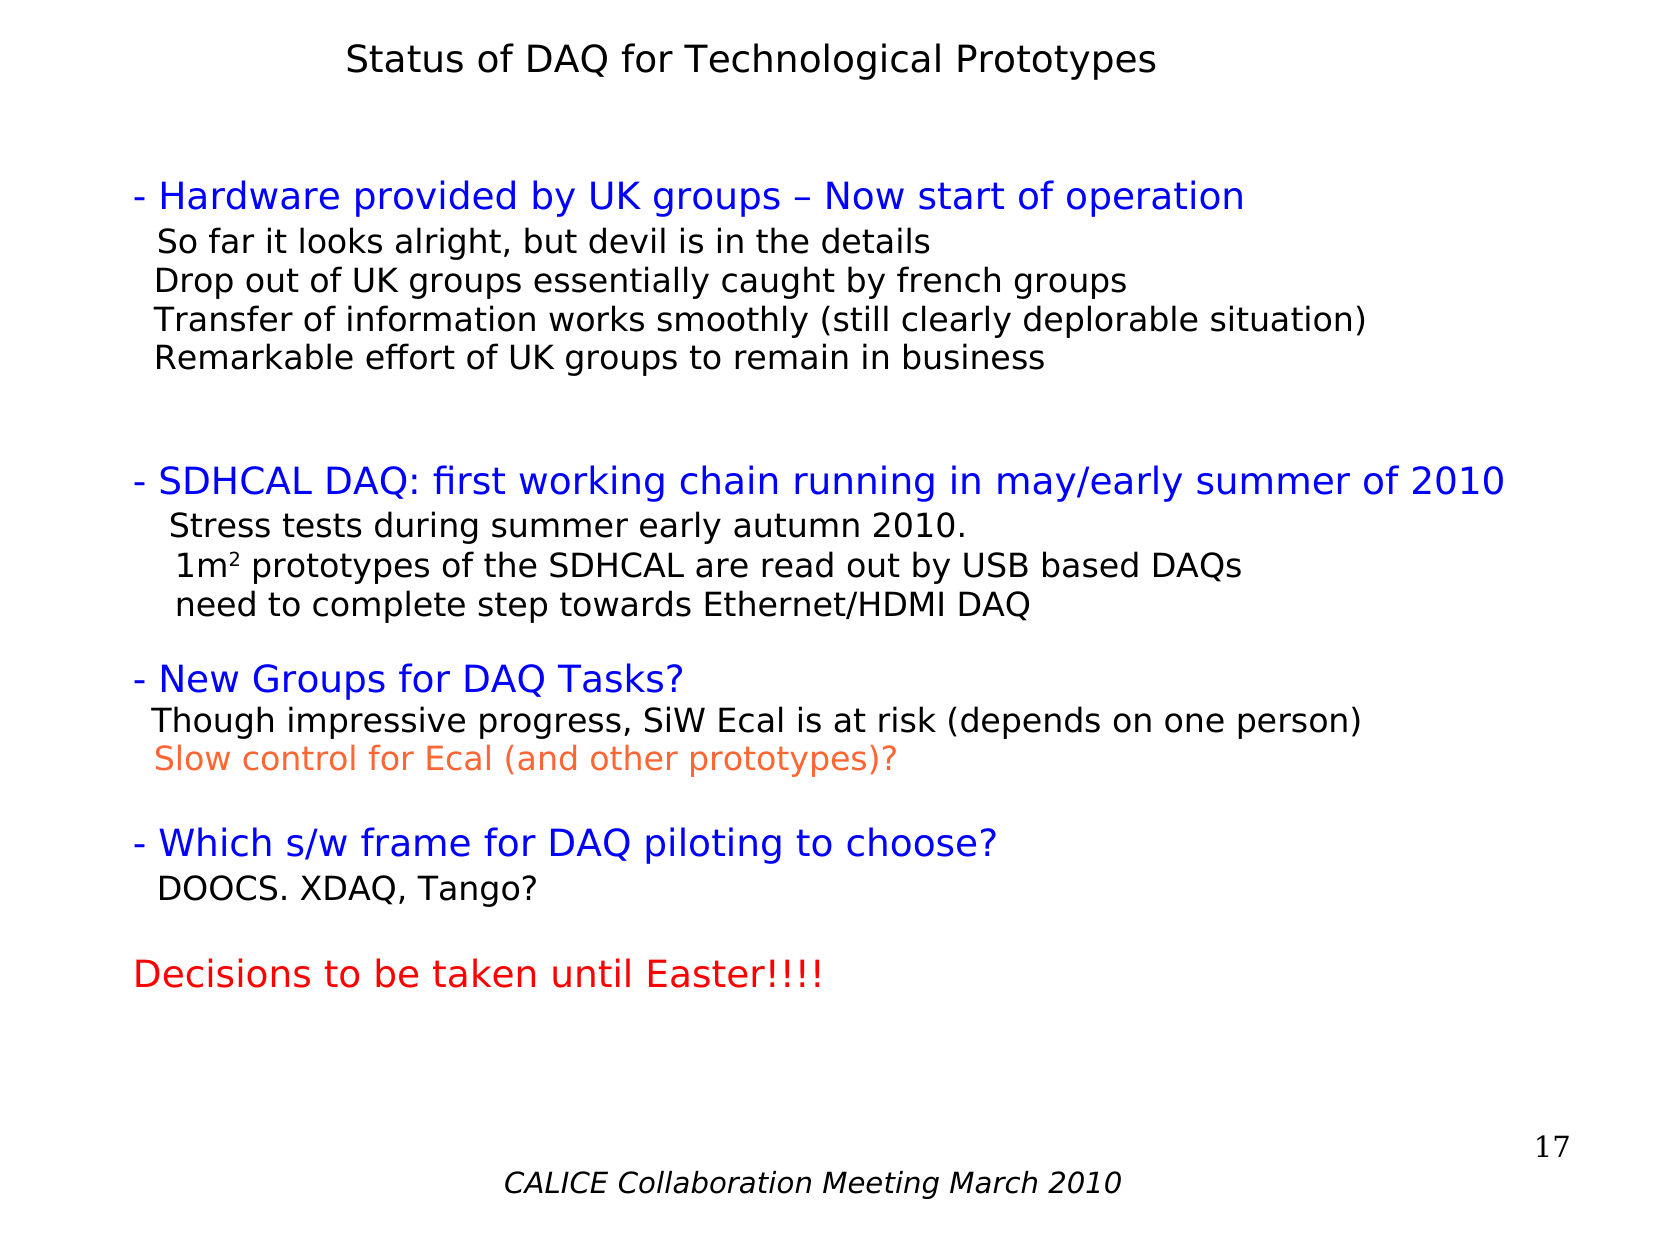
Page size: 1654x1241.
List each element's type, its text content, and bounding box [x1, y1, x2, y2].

text_box Status of DAQ for Technological Prototypes [330, 30, 1156, 89]
text_box - Hardware provided by UK groups – Now start of operation So far it looks alright, but devil is in the details Drop out of UK groups essentially caught by french groups Transfer of information works smoothly (still clearly deplorable situation) Remarkable effort of UK groups to remain in business - SDHCAL DAQ: first working chain running in may/early summer of 2010 Stress tests during summer early autumn 2010. 1m2 prototypes of the SDHCAL are read out by USB based DAQs need to complete step towards Ethernet/HDMI DAQ - New Groups for DAQ Tasks? Though impressive progress, SiW Ecal is at risk (depends on one person) Slow control for Ecal (and other prototypes)? - Which s/w frame for DAQ piloting to choose? DOOCS. XDAQ, Tango? Decisions to be taken until Easter!!!! [118, 167, 1492, 1087]
